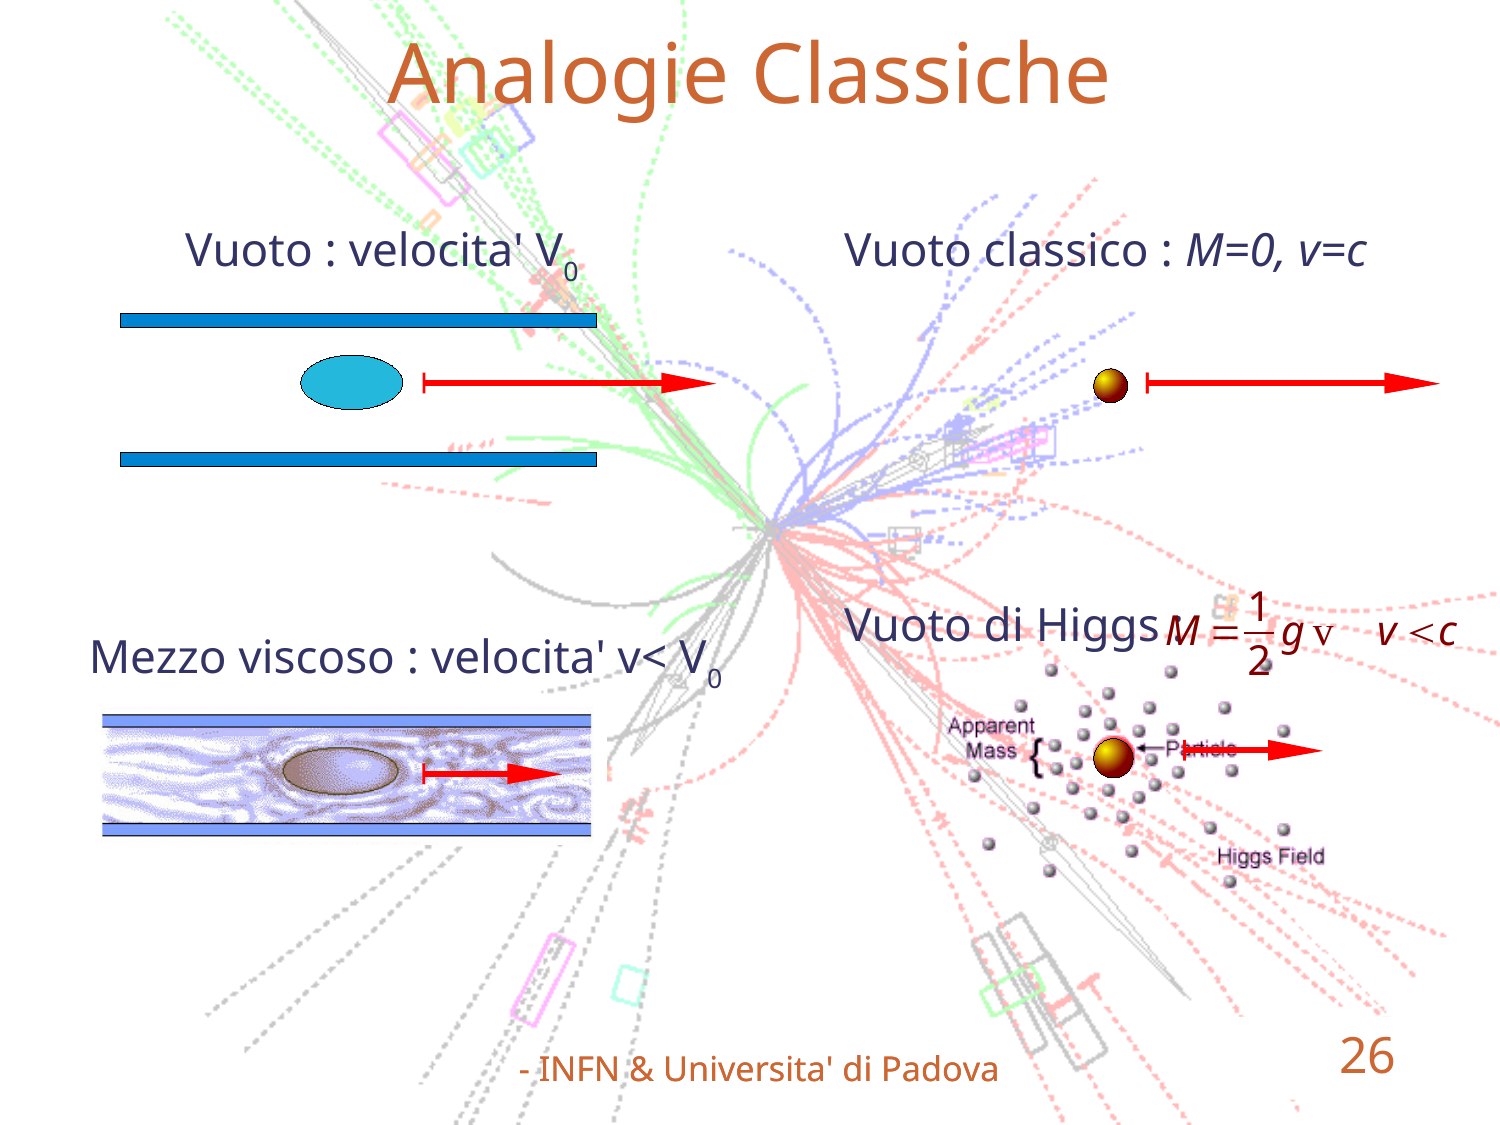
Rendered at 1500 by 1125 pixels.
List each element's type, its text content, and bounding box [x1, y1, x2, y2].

text_box Mezzo viscoso : velocita' v< V0 [73, 620, 706, 702]
chart [1158, 581, 1464, 686]
text_box [1093, 738, 1134, 778]
text_box [300, 355, 403, 410]
text_box Vuoto di Higgs : [829, 588, 1158, 666]
text_box Vuoto : velocita' V0 [170, 212, 575, 294]
title Analogie Classiche [37, 7, 1463, 137]
text_box [120, 313, 597, 328]
text_box [120, 452, 597, 467]
text_box Vuoto classico : M=0, v=c [829, 212, 1384, 291]
text_box [1093, 368, 1128, 403]
picture [0, 0, 1500, 1125]
